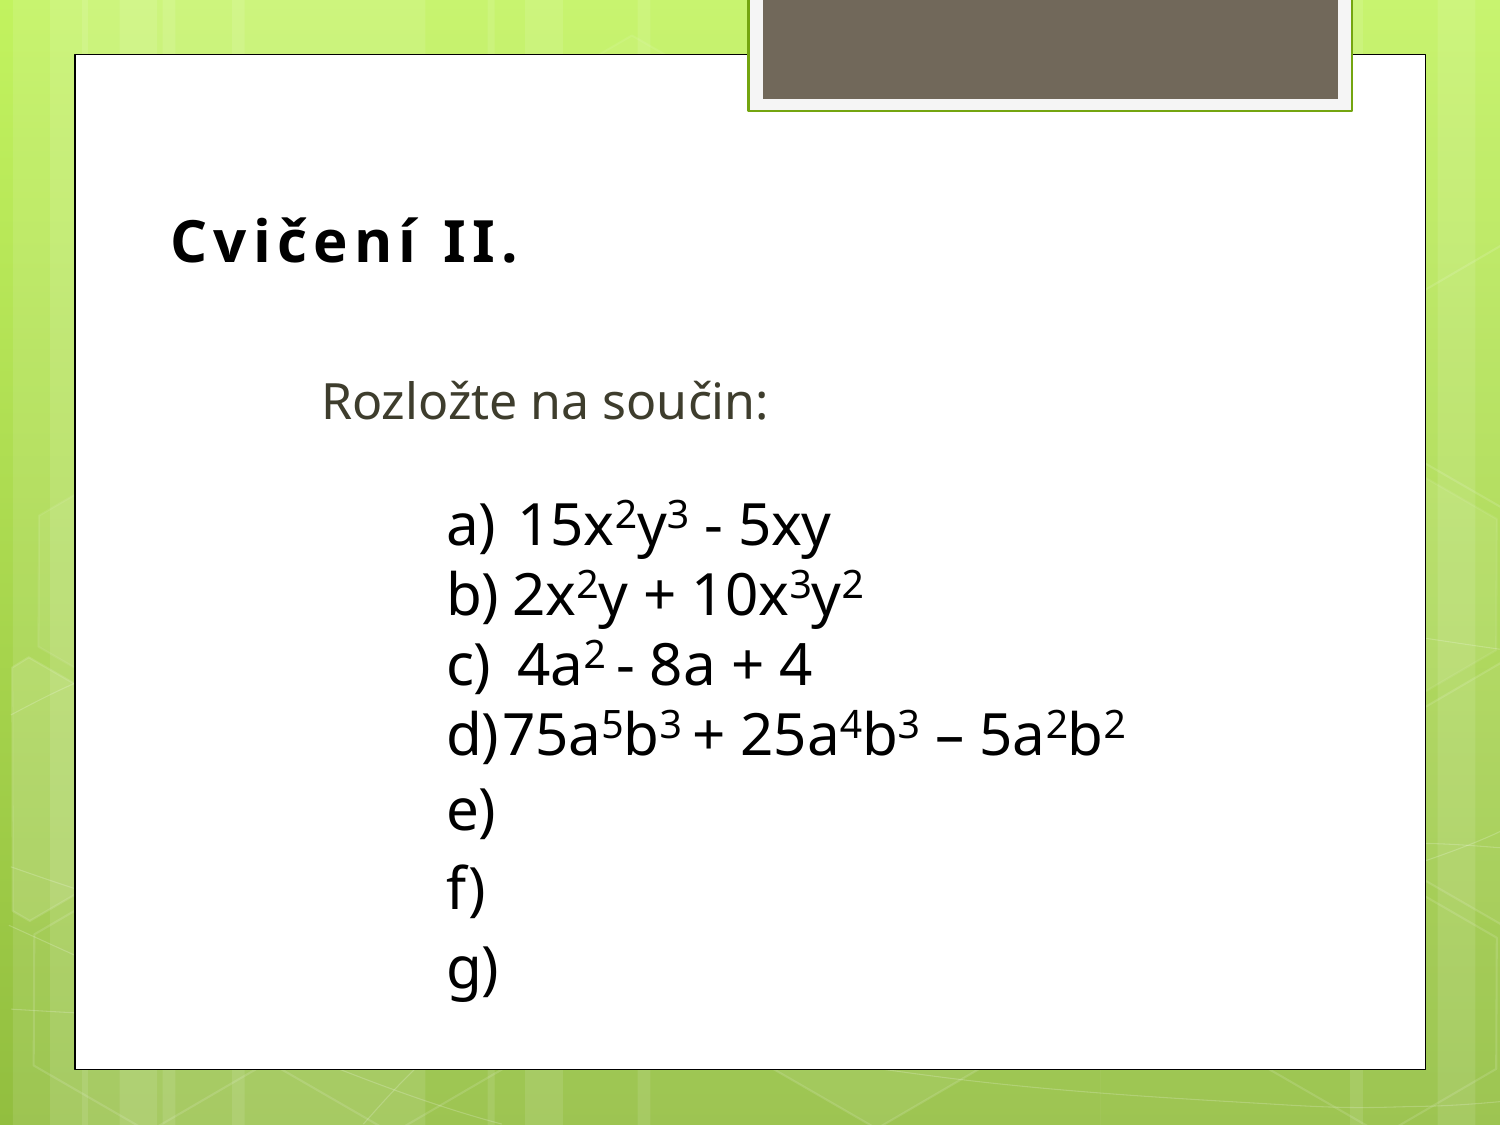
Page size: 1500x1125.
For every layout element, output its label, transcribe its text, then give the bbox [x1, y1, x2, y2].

list Rozložte na součin: [100, 361, 1451, 556]
text_box Cvičení II. [156, 196, 534, 281]
text_box 15x2y3 - 5xy 2x2y + 10x3y2 4a2 - 8a + 4 75a5b3 + 25a4b3 – 5a2b2 [431, 479, 1243, 943]
